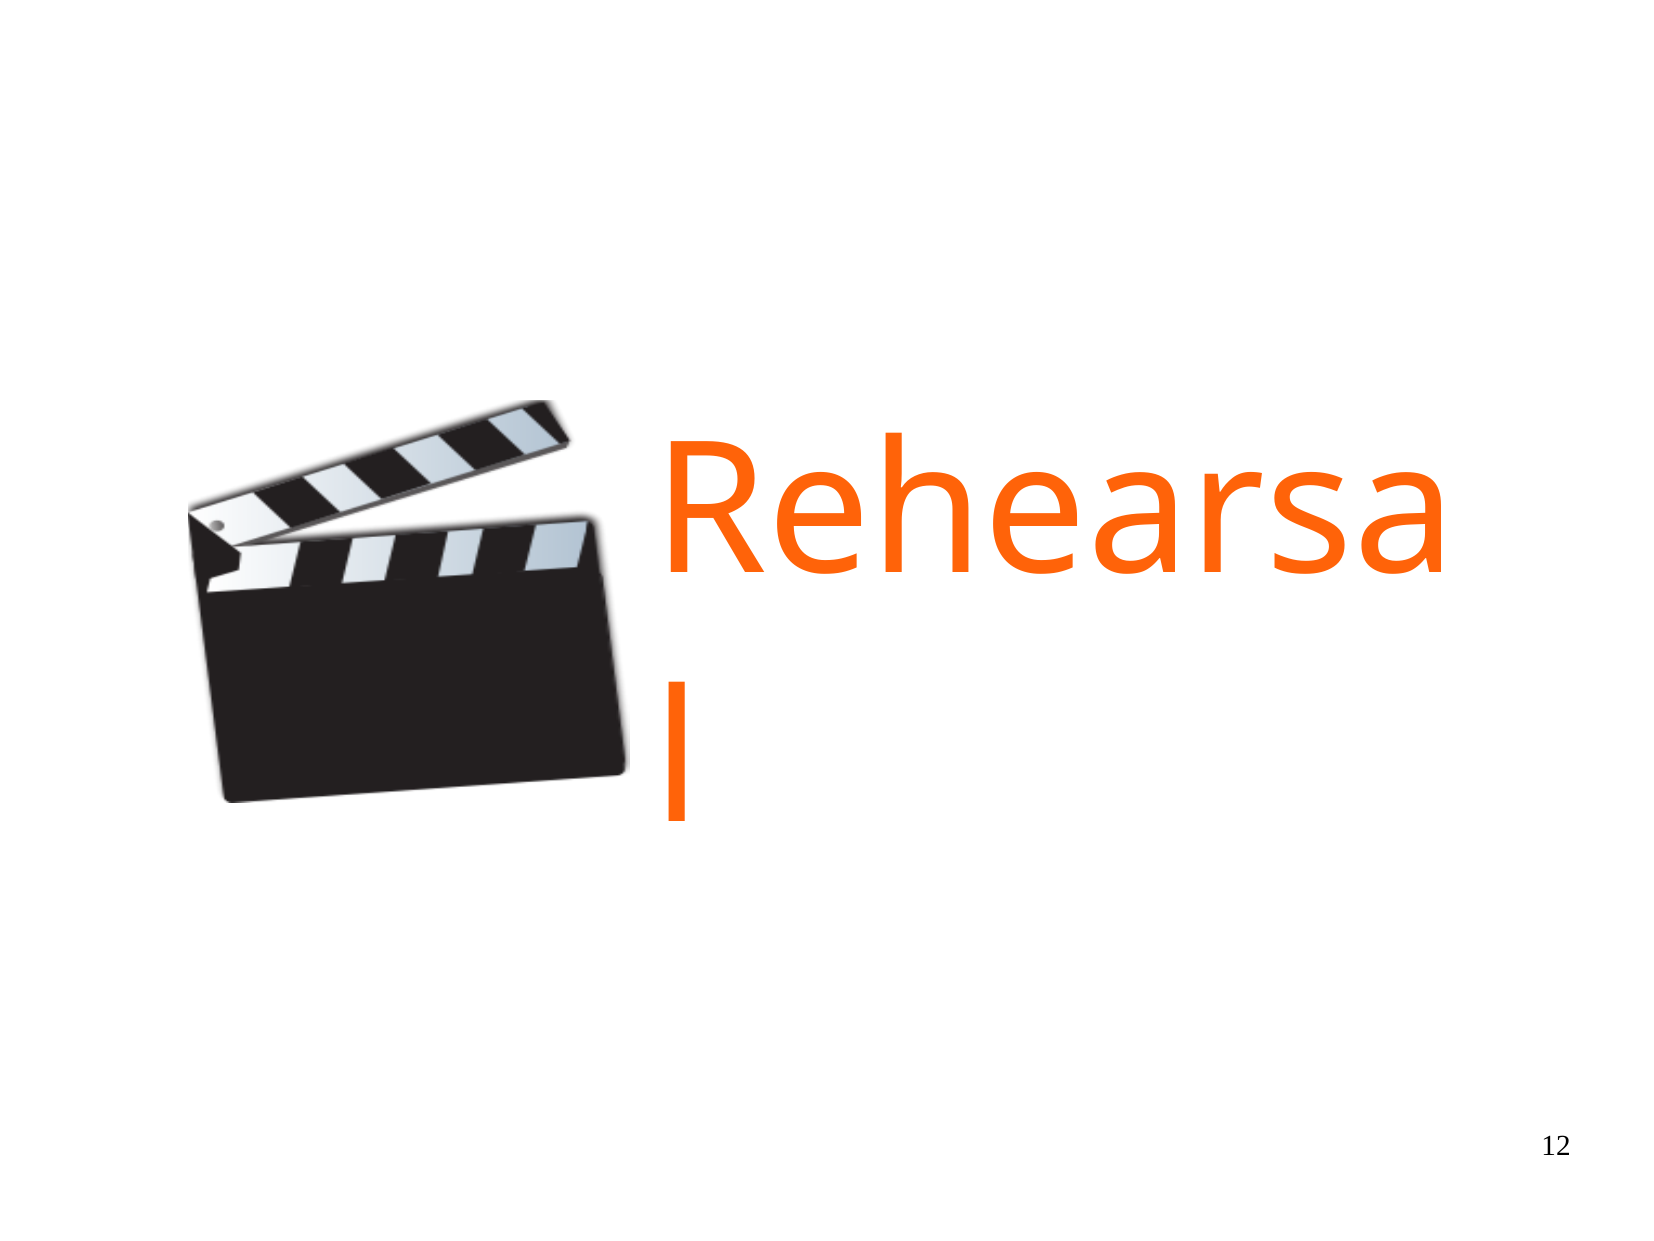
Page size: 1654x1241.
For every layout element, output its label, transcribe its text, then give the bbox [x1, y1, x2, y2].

picture [188, 400, 630, 803]
title Rehearsal [653, 514, 1487, 737]
